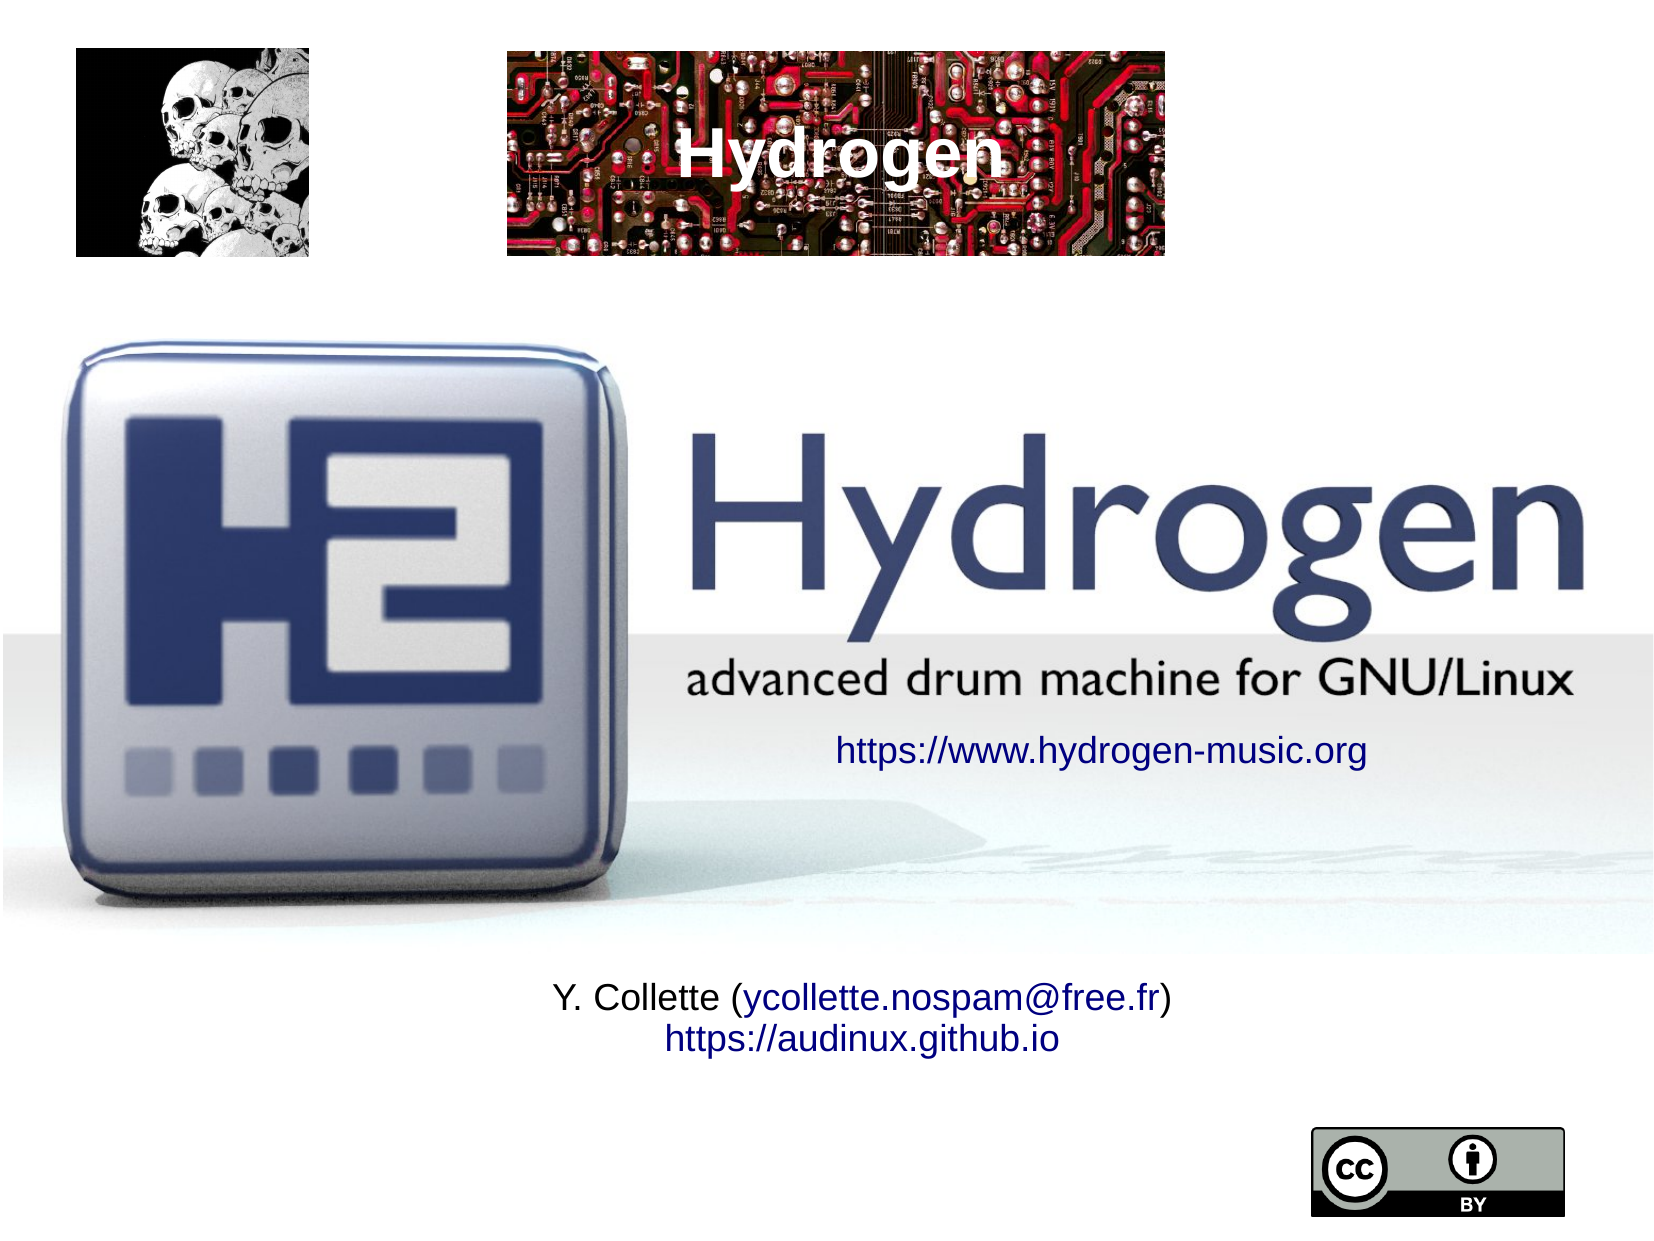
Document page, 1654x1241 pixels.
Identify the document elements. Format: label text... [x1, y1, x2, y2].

picture [76, 48, 309, 257]
picture [507, 51, 1165, 256]
text_box https://www.hydrogen-music.org [820, 722, 1400, 780]
text_box Y. Collette (ycollette.nospam@free.fr) https://audinux.github.io [531, 968, 1193, 1068]
text_box Hydrogen [661, 106, 1048, 280]
picture [3, 338, 1654, 954]
picture [1311, 1127, 1565, 1217]
